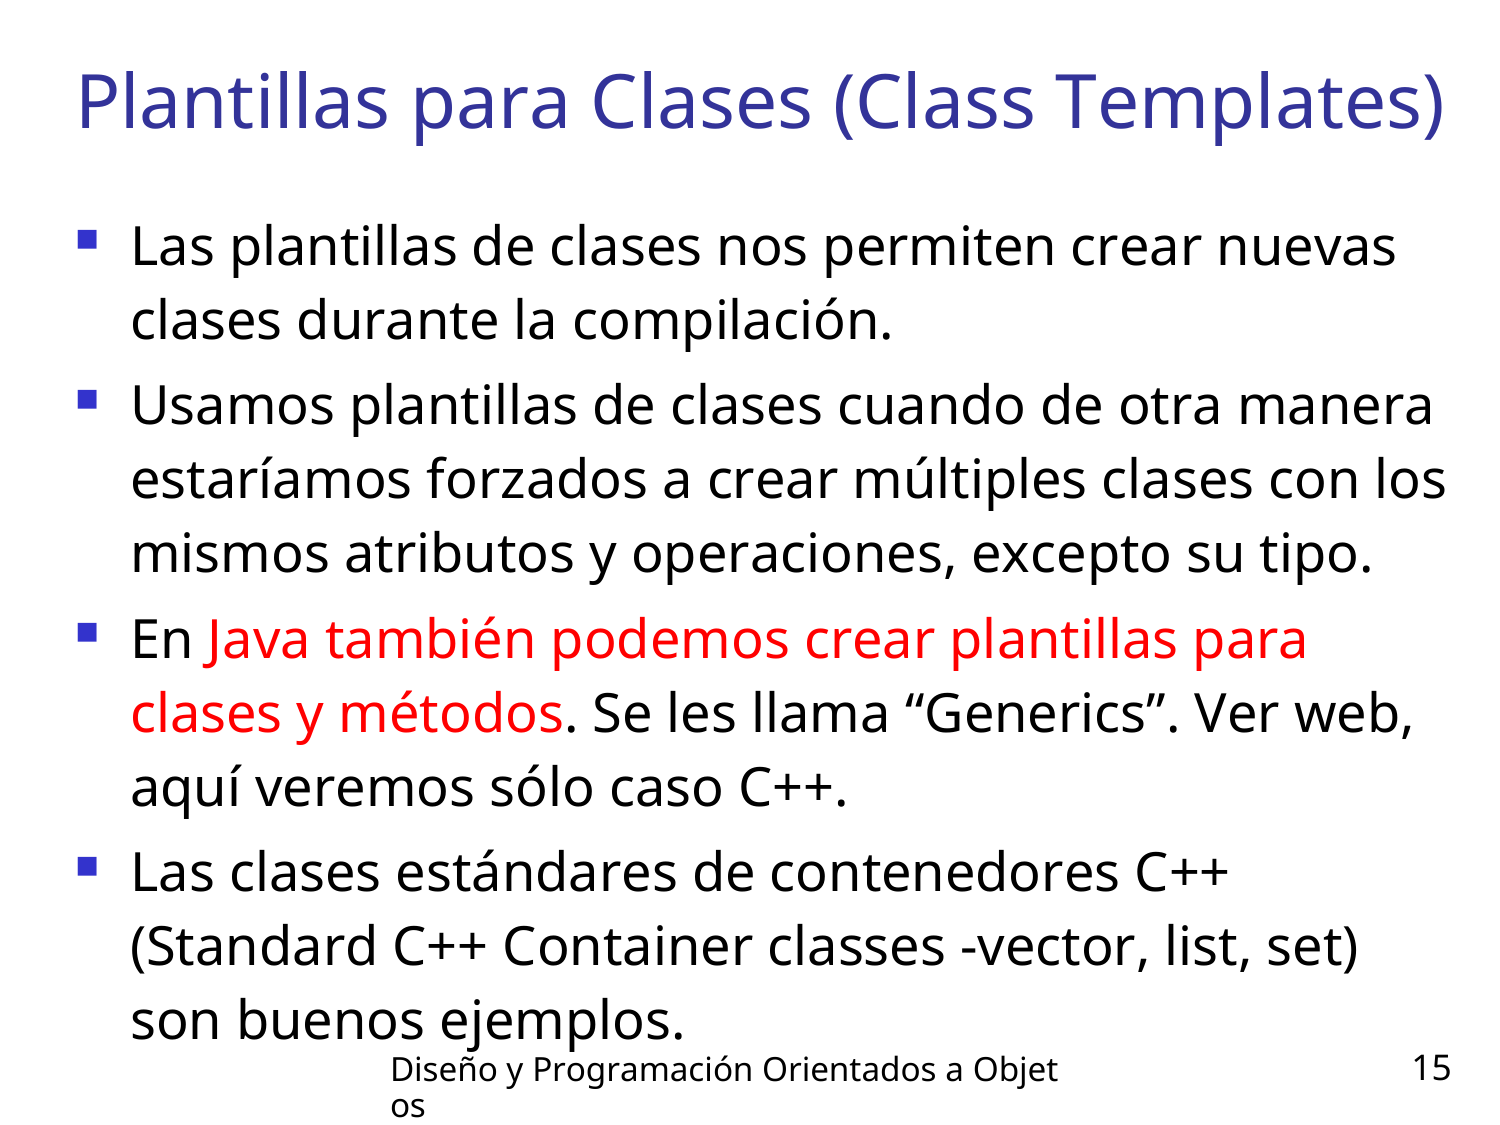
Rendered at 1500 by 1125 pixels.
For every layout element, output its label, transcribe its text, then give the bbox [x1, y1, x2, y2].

title Plantillas para Clases (Class Templates)‏ [75, 18, 1466, 181]
list Las plantillas de clases nos permiten crear nuevas clases durante la compilación. Usamos plantillas de clases cuando de otra manera estaríamos forzados a crear múltiples clases con los mismos atributos y operaciones, excepto su tipo. En Java también podemos crear plantillas para clases y métodos. Se les llama “Generics”. Ver web, aquí veremos sólo caso C++. Las clases estándares de contenedores C++ (Standard C++ Container classes -vector, list, set) son buenos ejemplos. [75, 207, 1462, 1013]
